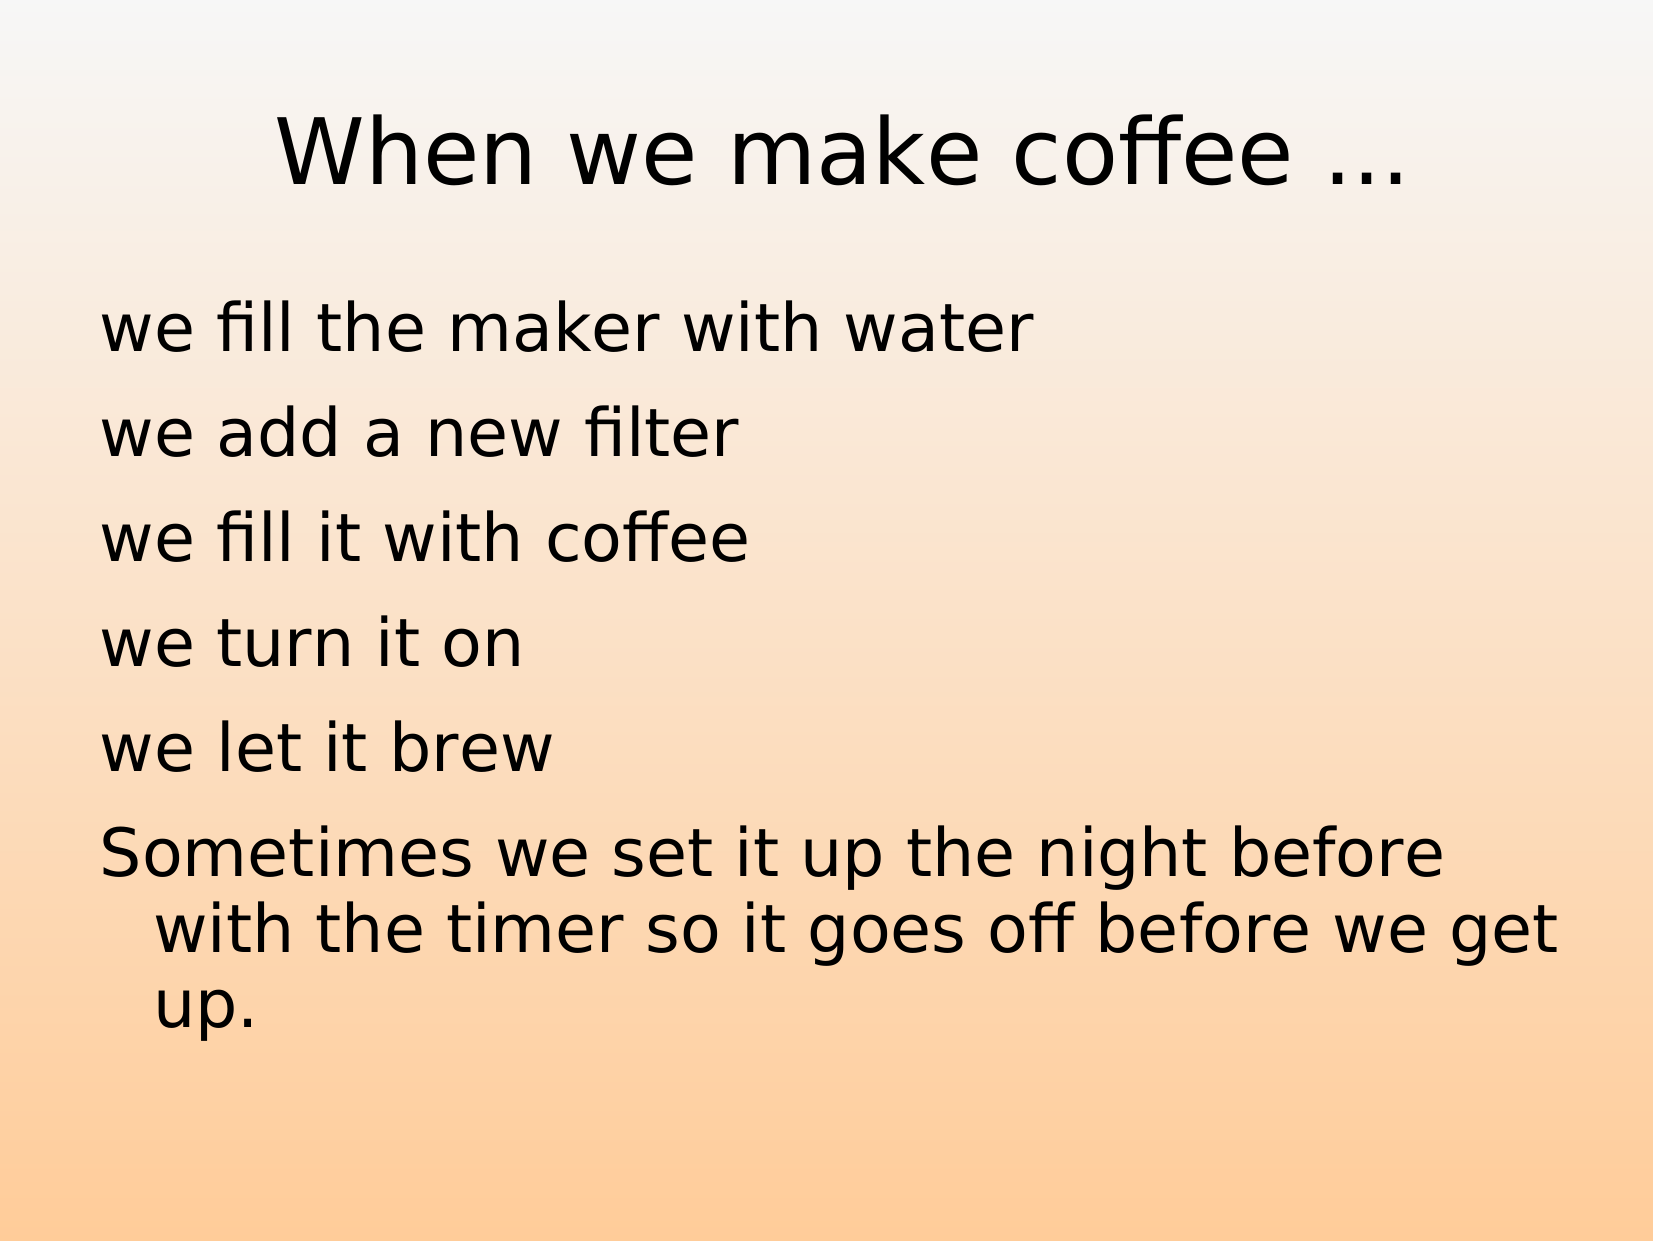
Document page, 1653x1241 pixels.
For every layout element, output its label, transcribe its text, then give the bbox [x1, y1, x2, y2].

list we fill the maker with water we add a new filter we fill it with coffee we turn it on we let it brew Sometimes we set it up the night before with the timer so it goes off before we get up. [82, 290, 1570, 1109]
title When we make coffee ... [82, 49, 1570, 257]
